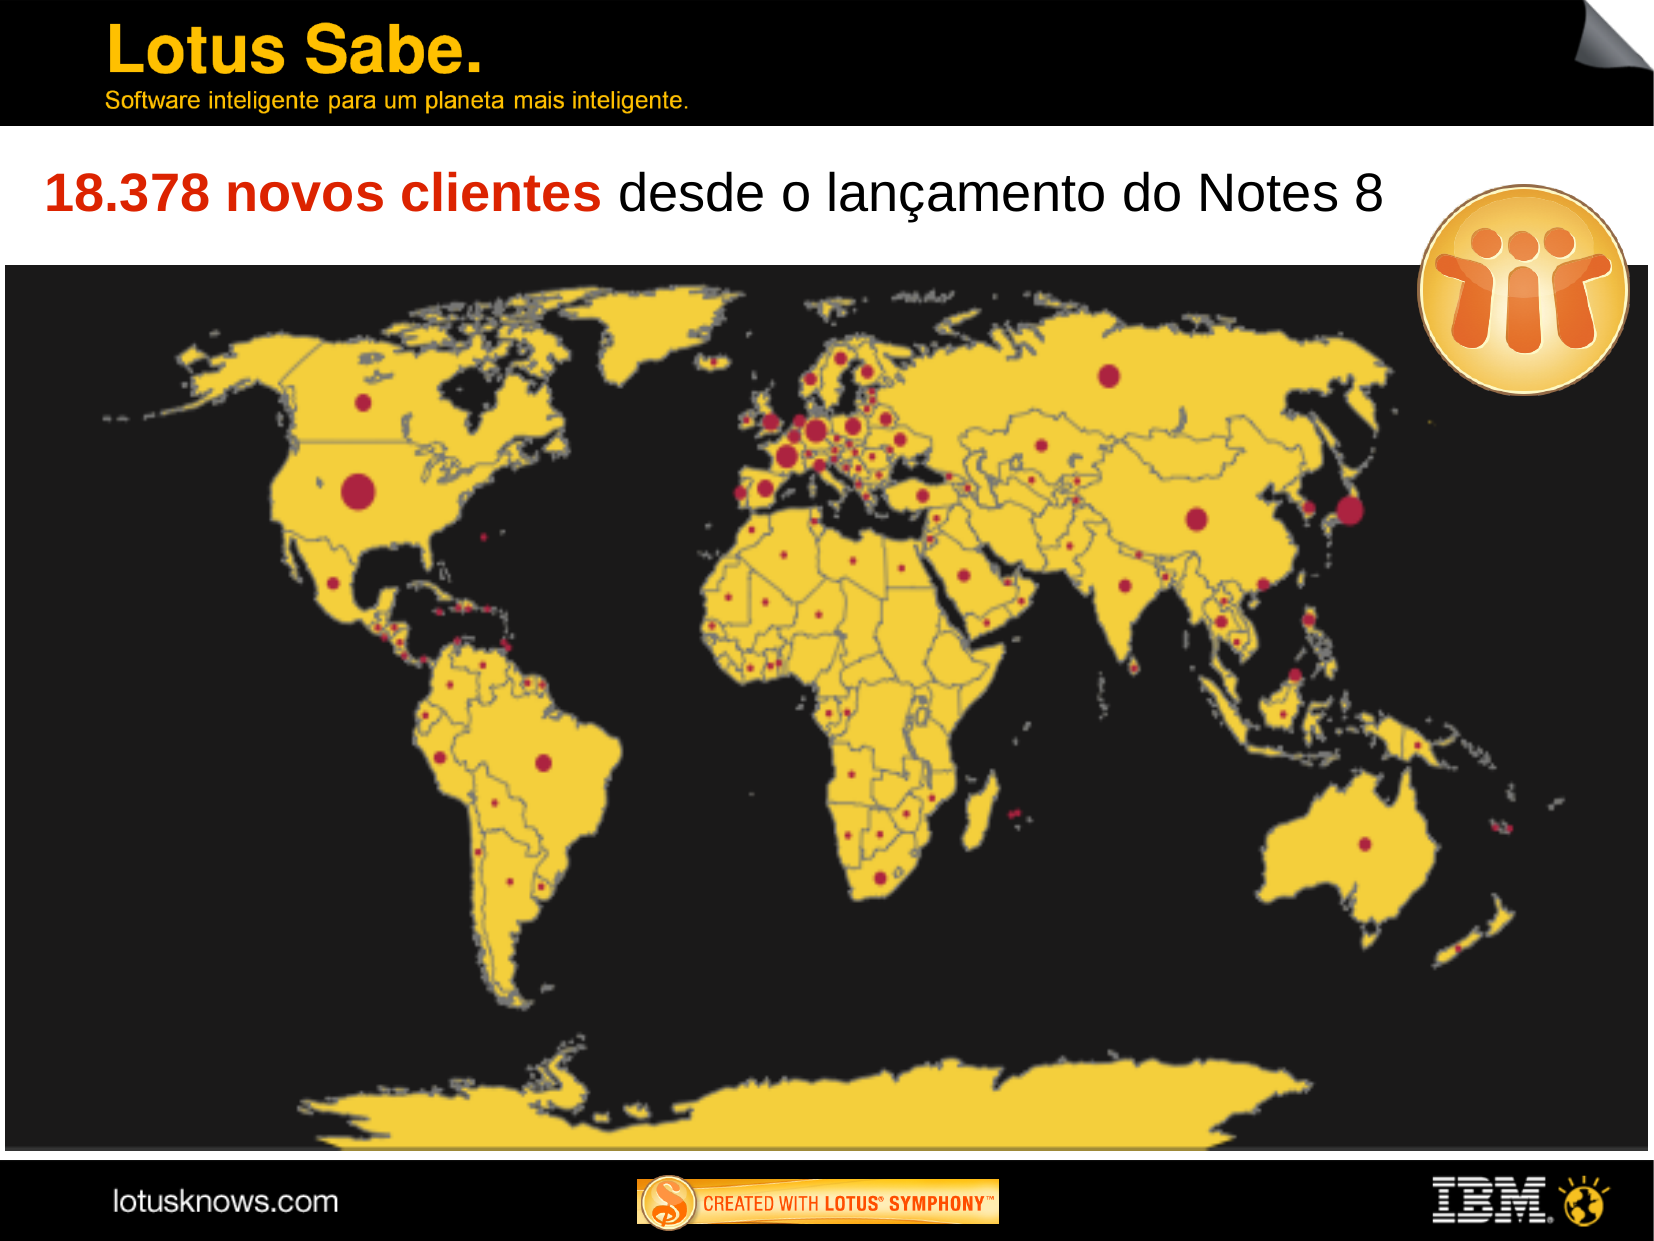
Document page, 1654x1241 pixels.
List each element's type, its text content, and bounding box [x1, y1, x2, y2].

picture [5, 183, 1648, 1151]
picture [0, 0, 1654, 126]
text_box 18.378 novos clientes desde o lançamento do Notes 8 [29, 147, 1401, 231]
picture [0, 1160, 1654, 1241]
